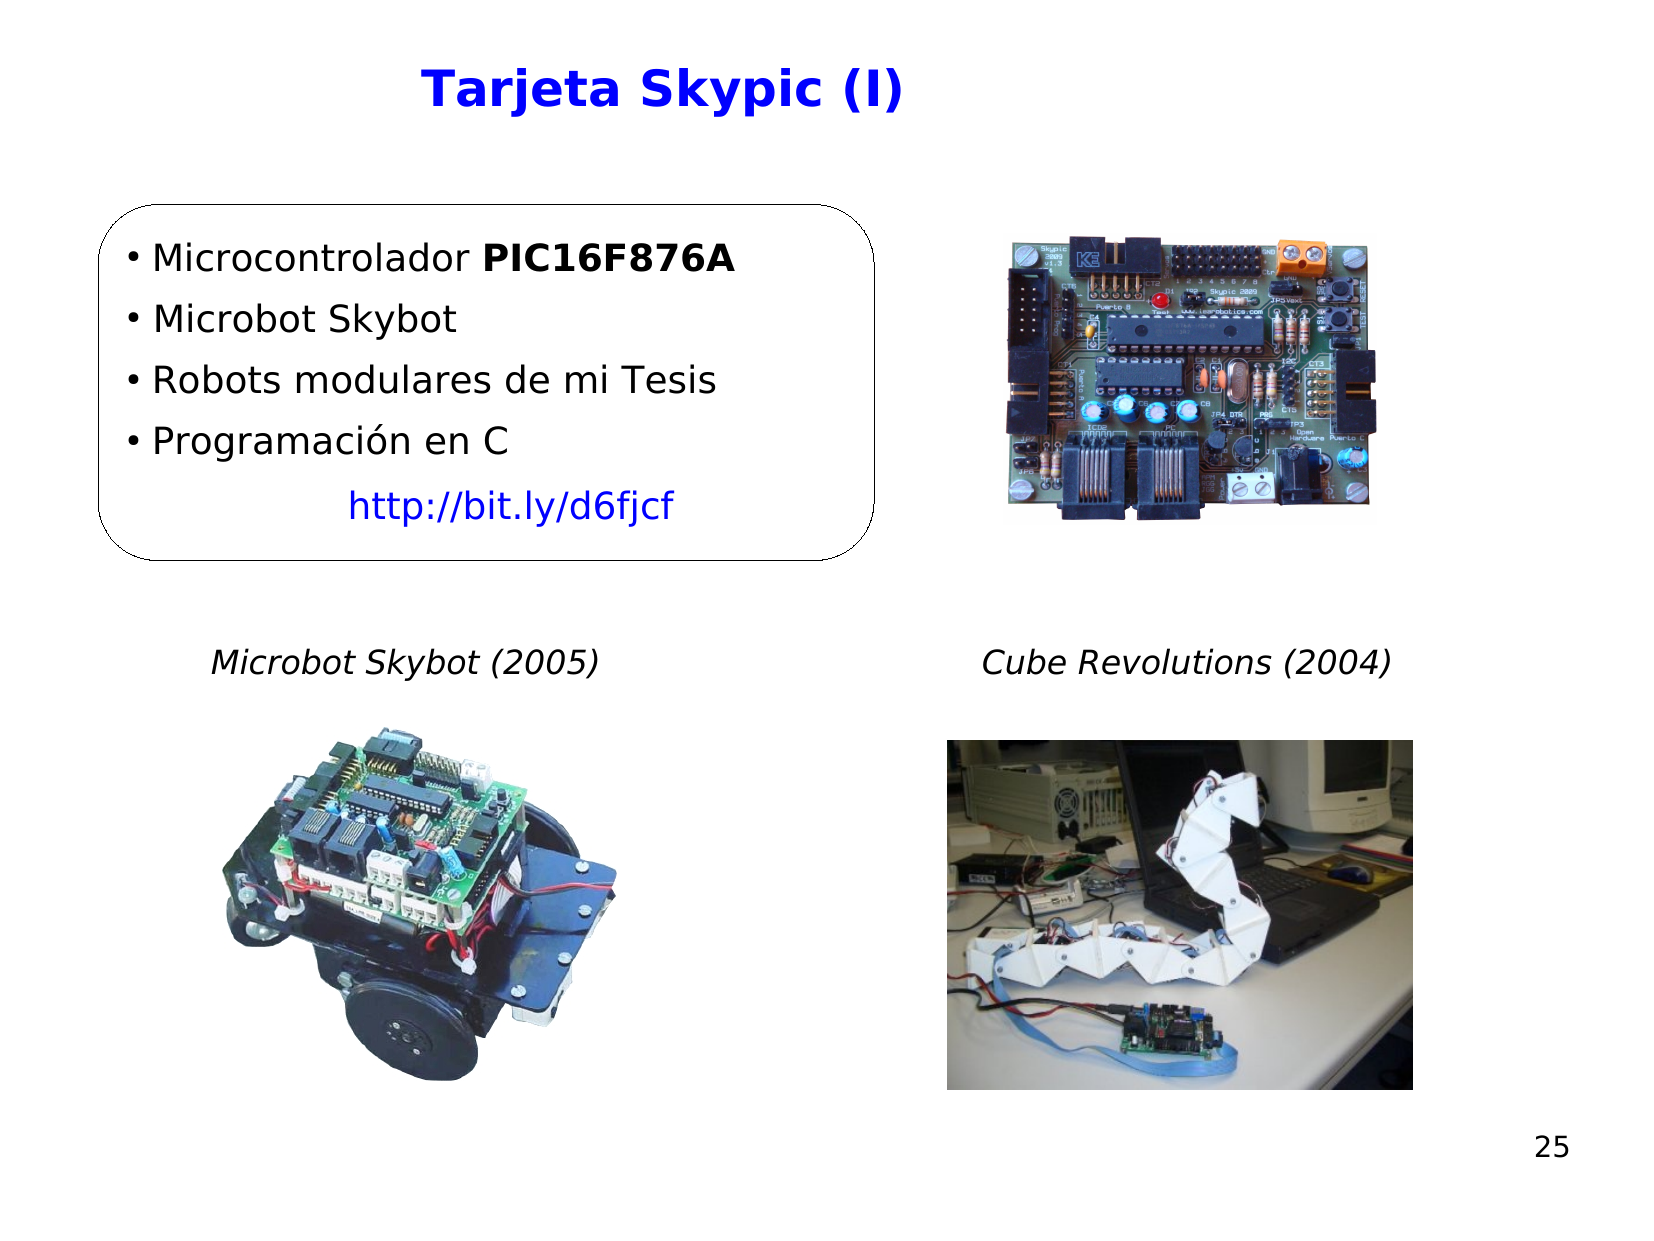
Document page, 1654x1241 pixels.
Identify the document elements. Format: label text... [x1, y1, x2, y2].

text_box Cube Revolutions (2004) [967, 636, 1409, 690]
text_box Microcontrolador PIC16F876A Microbot Skybot Robots modulares de mi Tesis Programación en C [112, 228, 880, 485]
picture [222, 727, 617, 1081]
picture [947, 740, 1413, 1090]
text_box Tarjeta Skypic (I) [406, 52, 922, 127]
picture [1003, 233, 1377, 525]
text_box Microbot Skybot (2005) [196, 636, 617, 690]
text_box http://bit.ly/d6fjcf [332, 477, 690, 536]
